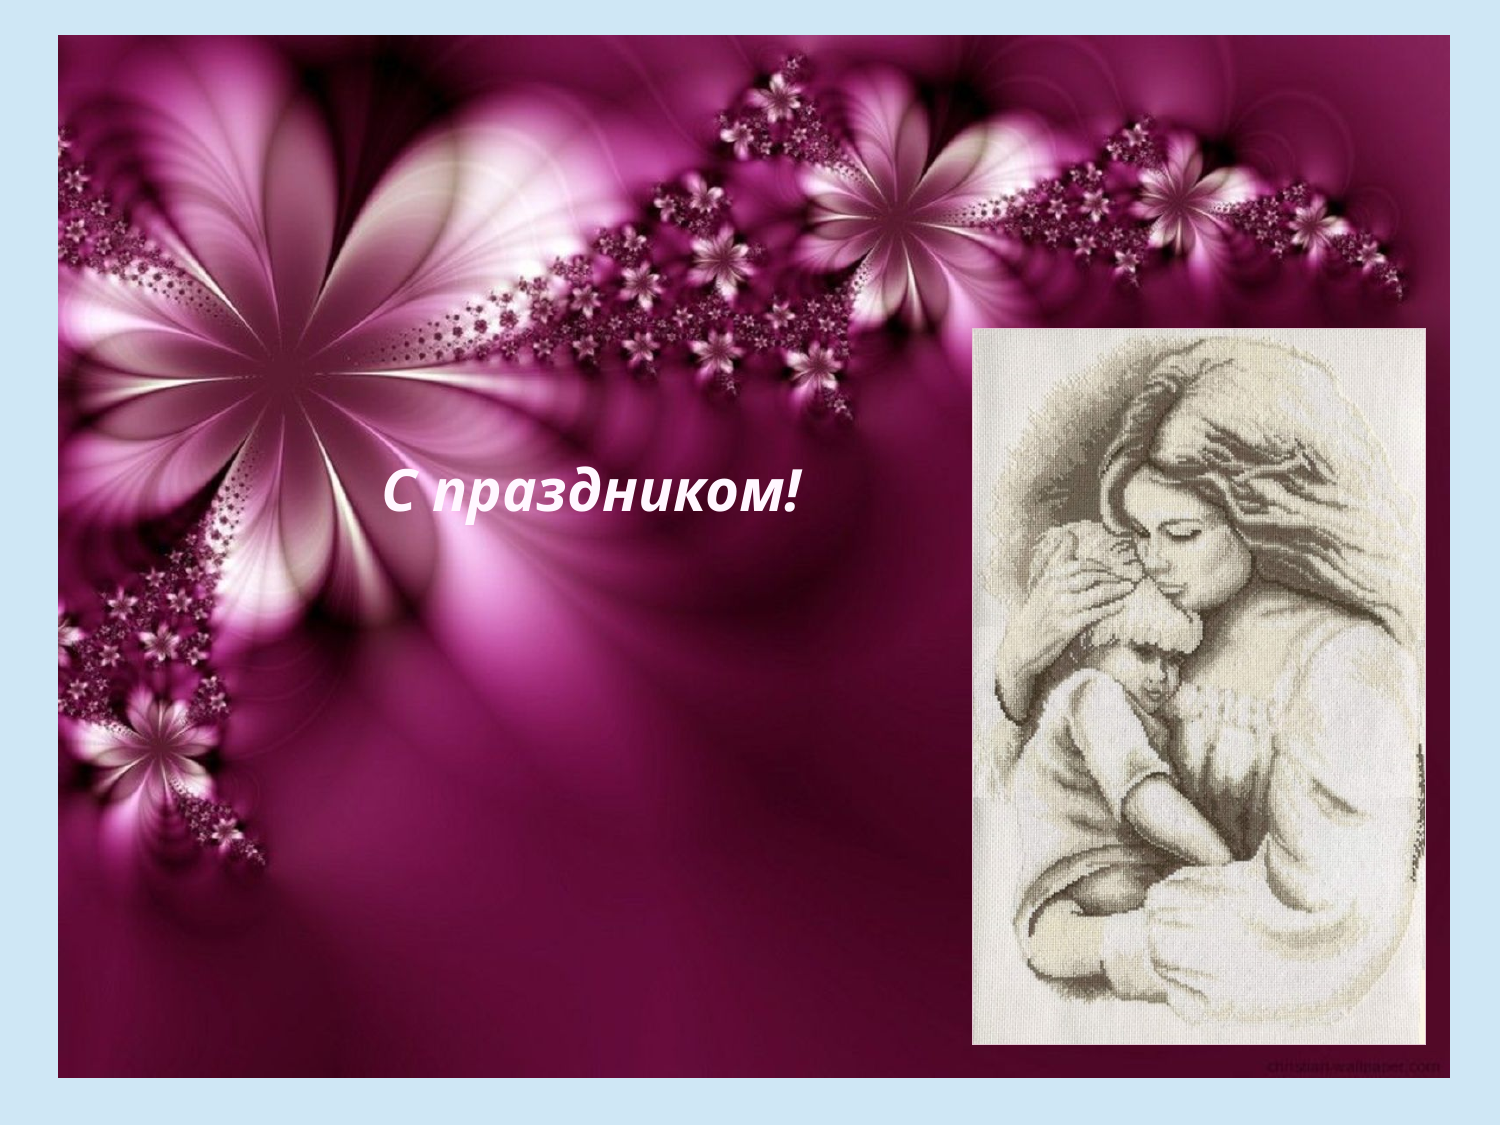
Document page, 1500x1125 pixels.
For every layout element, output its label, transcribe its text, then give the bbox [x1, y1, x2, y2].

picture [58, 35, 1450, 1079]
title С праздником! [210, 175, 973, 1055]
